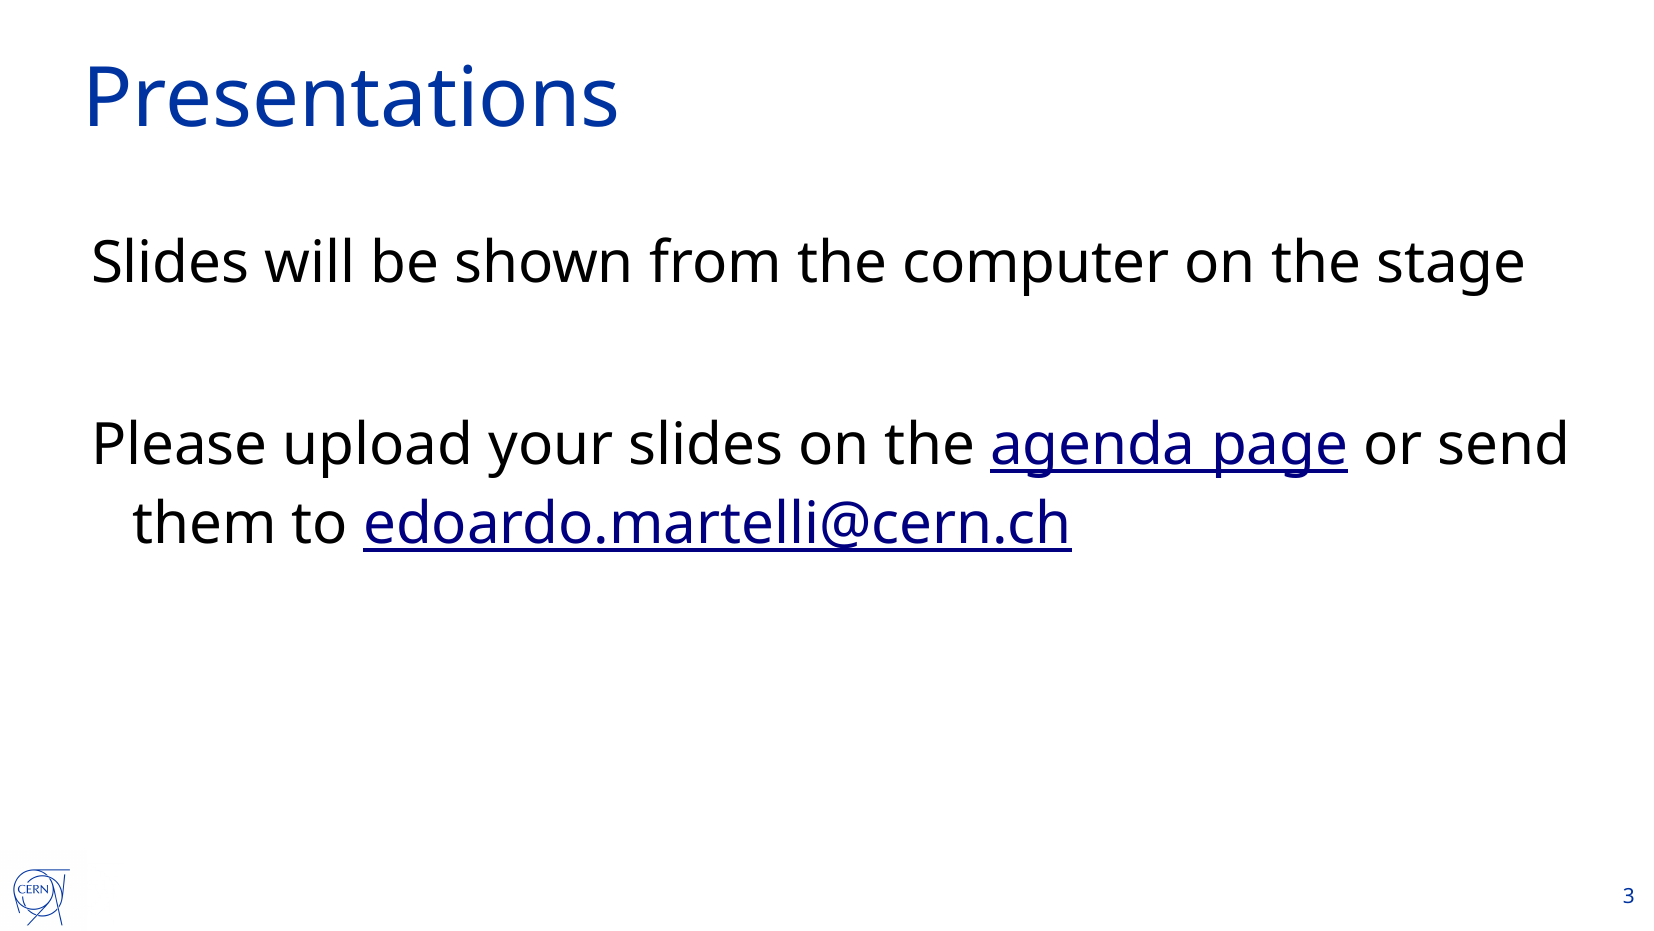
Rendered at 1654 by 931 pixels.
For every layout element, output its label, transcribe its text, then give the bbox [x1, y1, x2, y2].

picture [0, 850, 127, 931]
title Presentations [82, 37, 1571, 193]
text_box Slides will be shown from the computer on the stage Please upload your slides on the agenda page or send them to edoardo.martelli@cern.ch [76, 212, 1601, 858]
